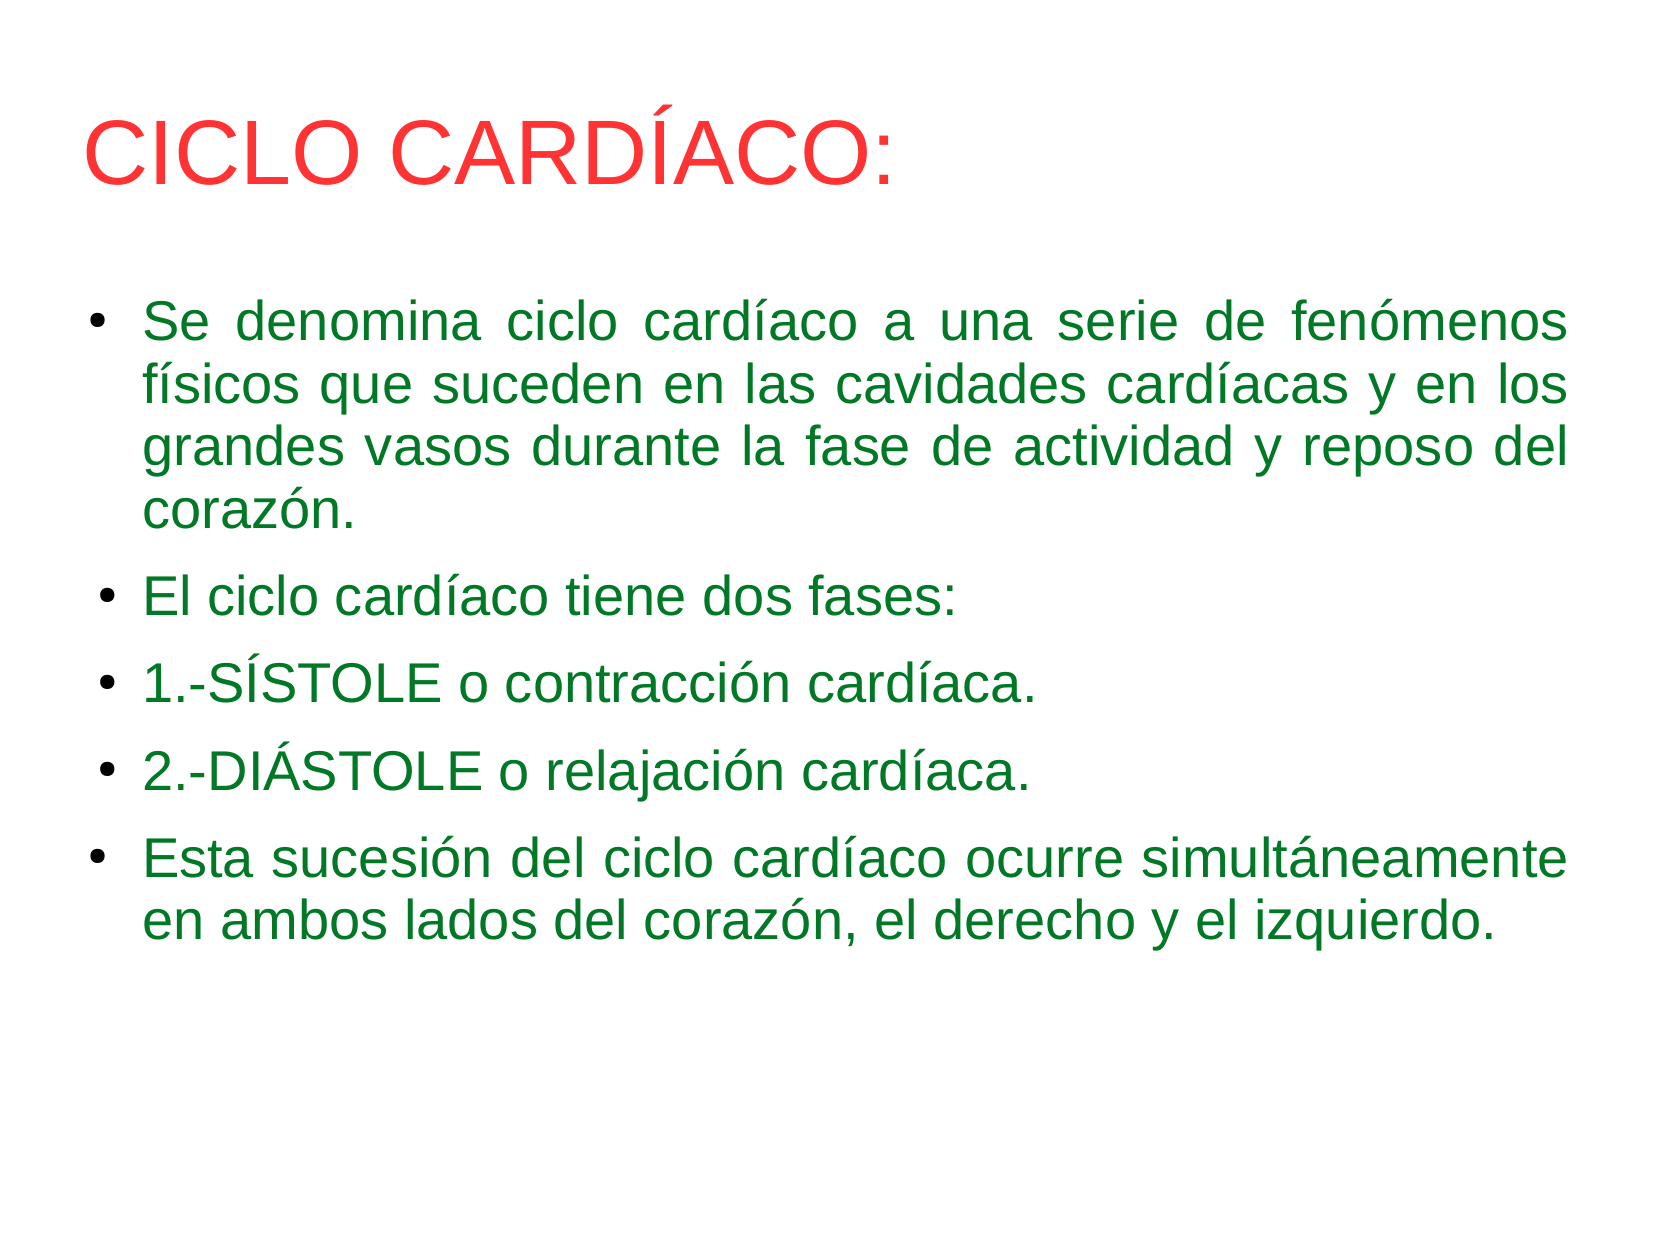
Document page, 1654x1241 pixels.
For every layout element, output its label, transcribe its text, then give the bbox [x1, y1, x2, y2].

list Se denomina ciclo cardíaco a una serie de fenómenos físicos que suceden en las cavidades cardíacas y en los grandes vasos durante la fase de actividad y reposo del corazón. El ciclo cardíaco tiene dos fases: 1.-SÍSTOLE o contracción cardíaca. 2.-DIÁSTOLE o relajación cardíaca. Esta sucesión del ciclo cardíaco ocurre simultáneamente en ambos lados del corazón, el derecho y el izquierdo. [82, 290, 1571, 1010]
title CICLO CARDÍACO: [82, 49, 1571, 257]
